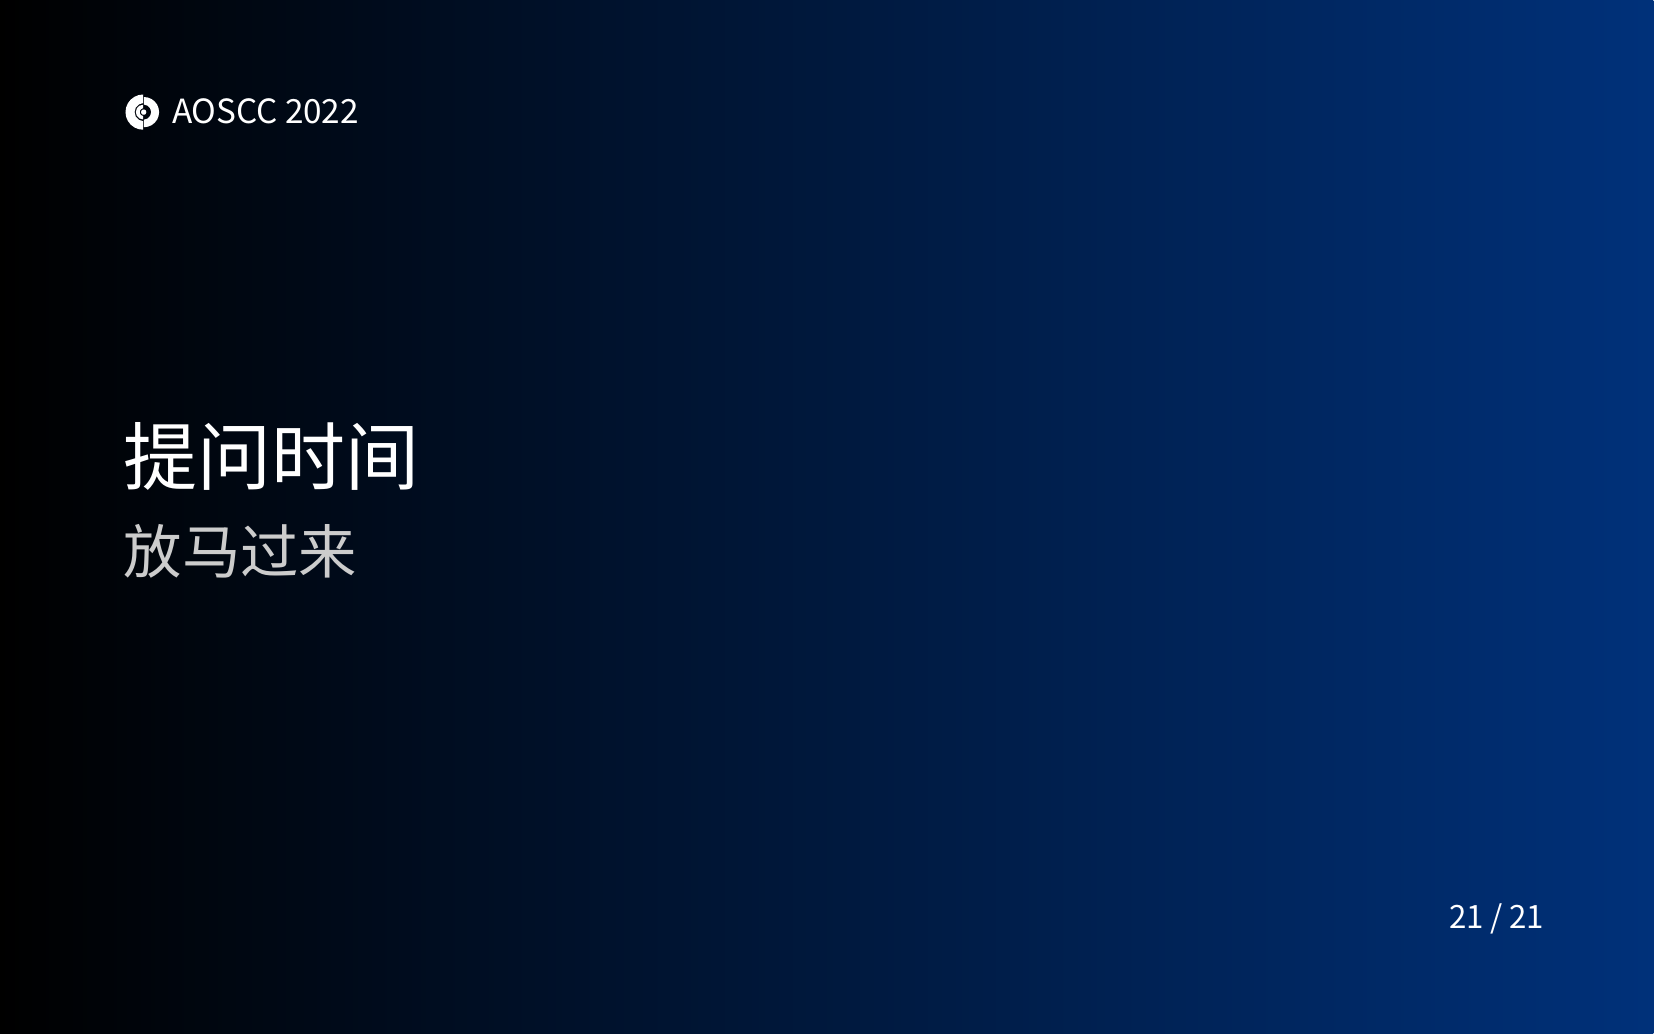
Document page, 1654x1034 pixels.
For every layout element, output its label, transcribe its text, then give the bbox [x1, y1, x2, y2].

subtitle 提问时间 放马过来 [124, 194, 1536, 794]
text_box <编号> / 21 [1086, 885, 1560, 957]
text_box AOSCC 2022 [172, 84, 1654, 134]
picture [118, 88, 167, 136]
